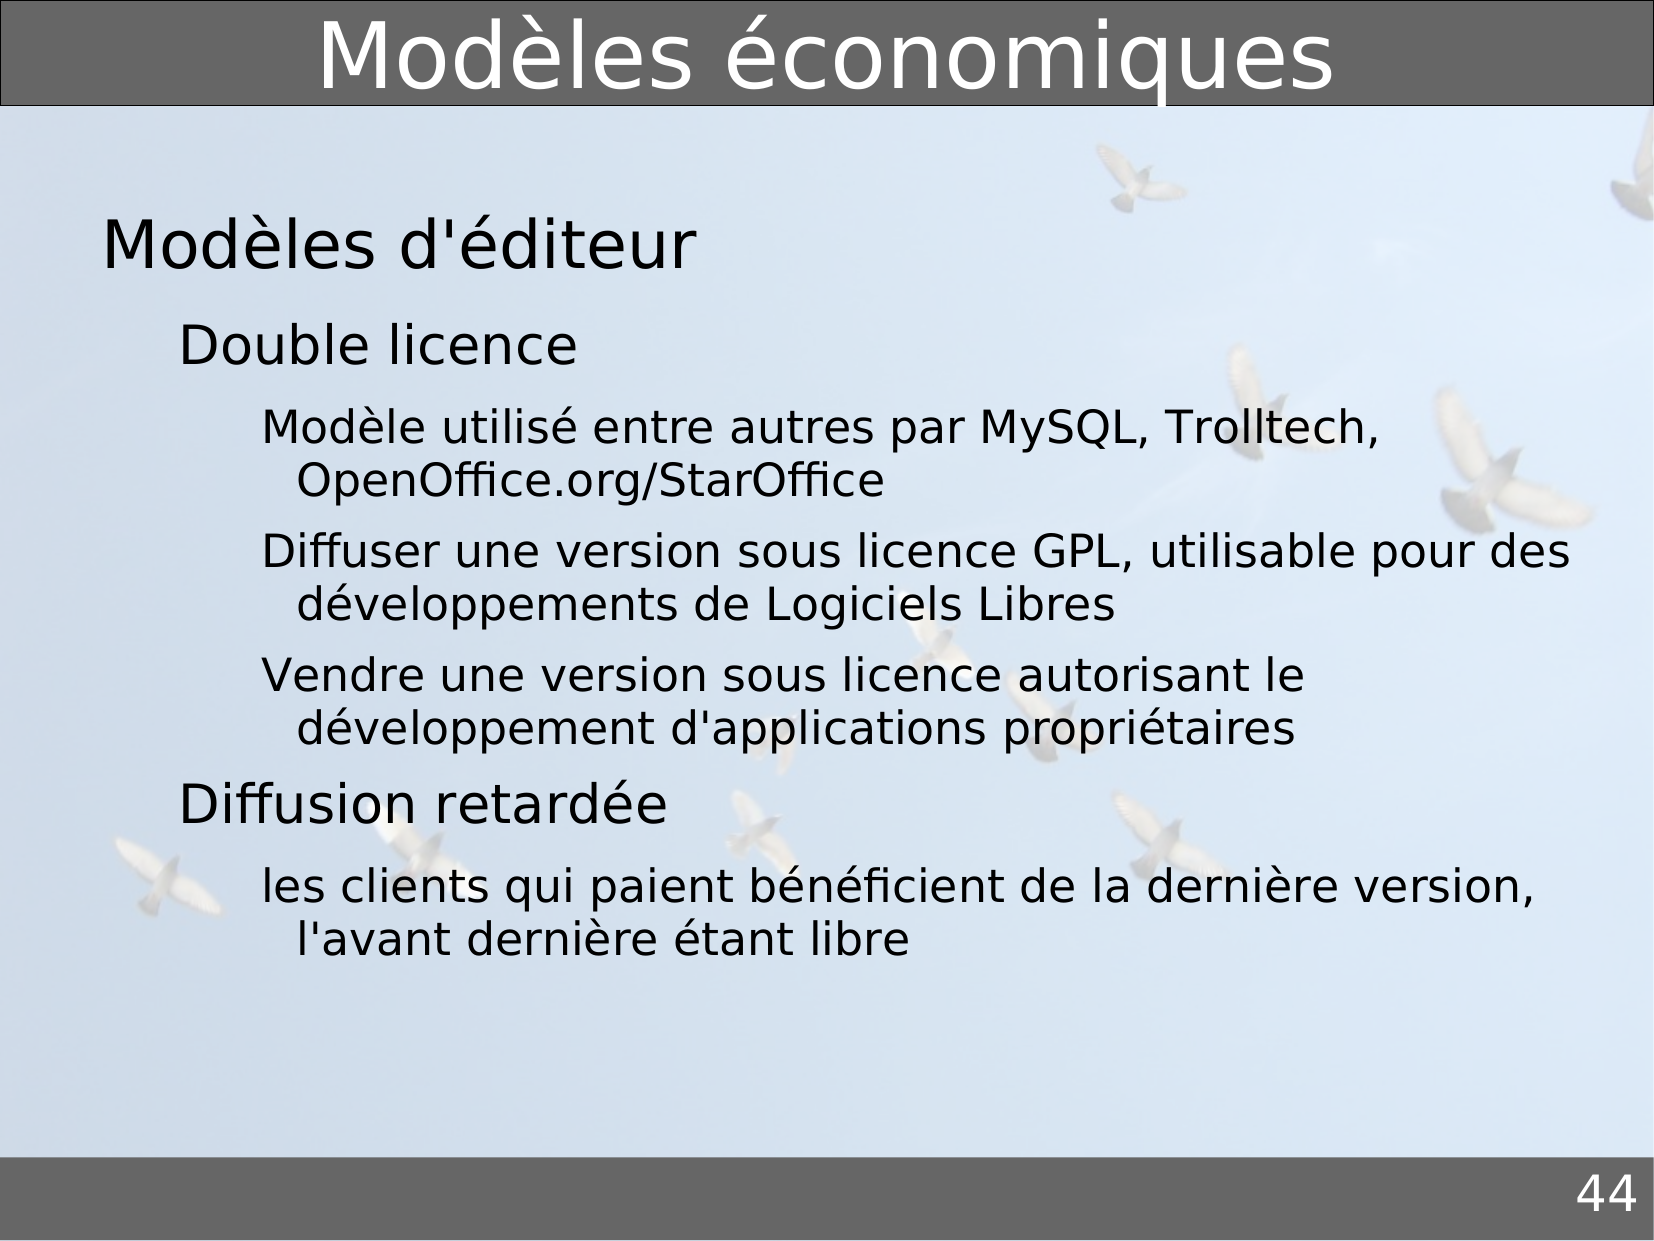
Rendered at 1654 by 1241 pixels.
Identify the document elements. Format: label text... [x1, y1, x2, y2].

list Modèles d'éditeur Double licence Modèle utilisé entre autres par MySQL, Trolltech, OpenOffice.org/StarOffice Diffuser une version sous licence GPL, utilisable pour des développements de Logiciels Libres Vendre une version sous licence autorisant le développement d'applications propriétaires Diffusion retardée les clients qui paient bénéficient de la dernière version, l'avant dernière étant libre [84, 206, 1573, 1058]
title Modèles économiques [0, 2, 1654, 110]
